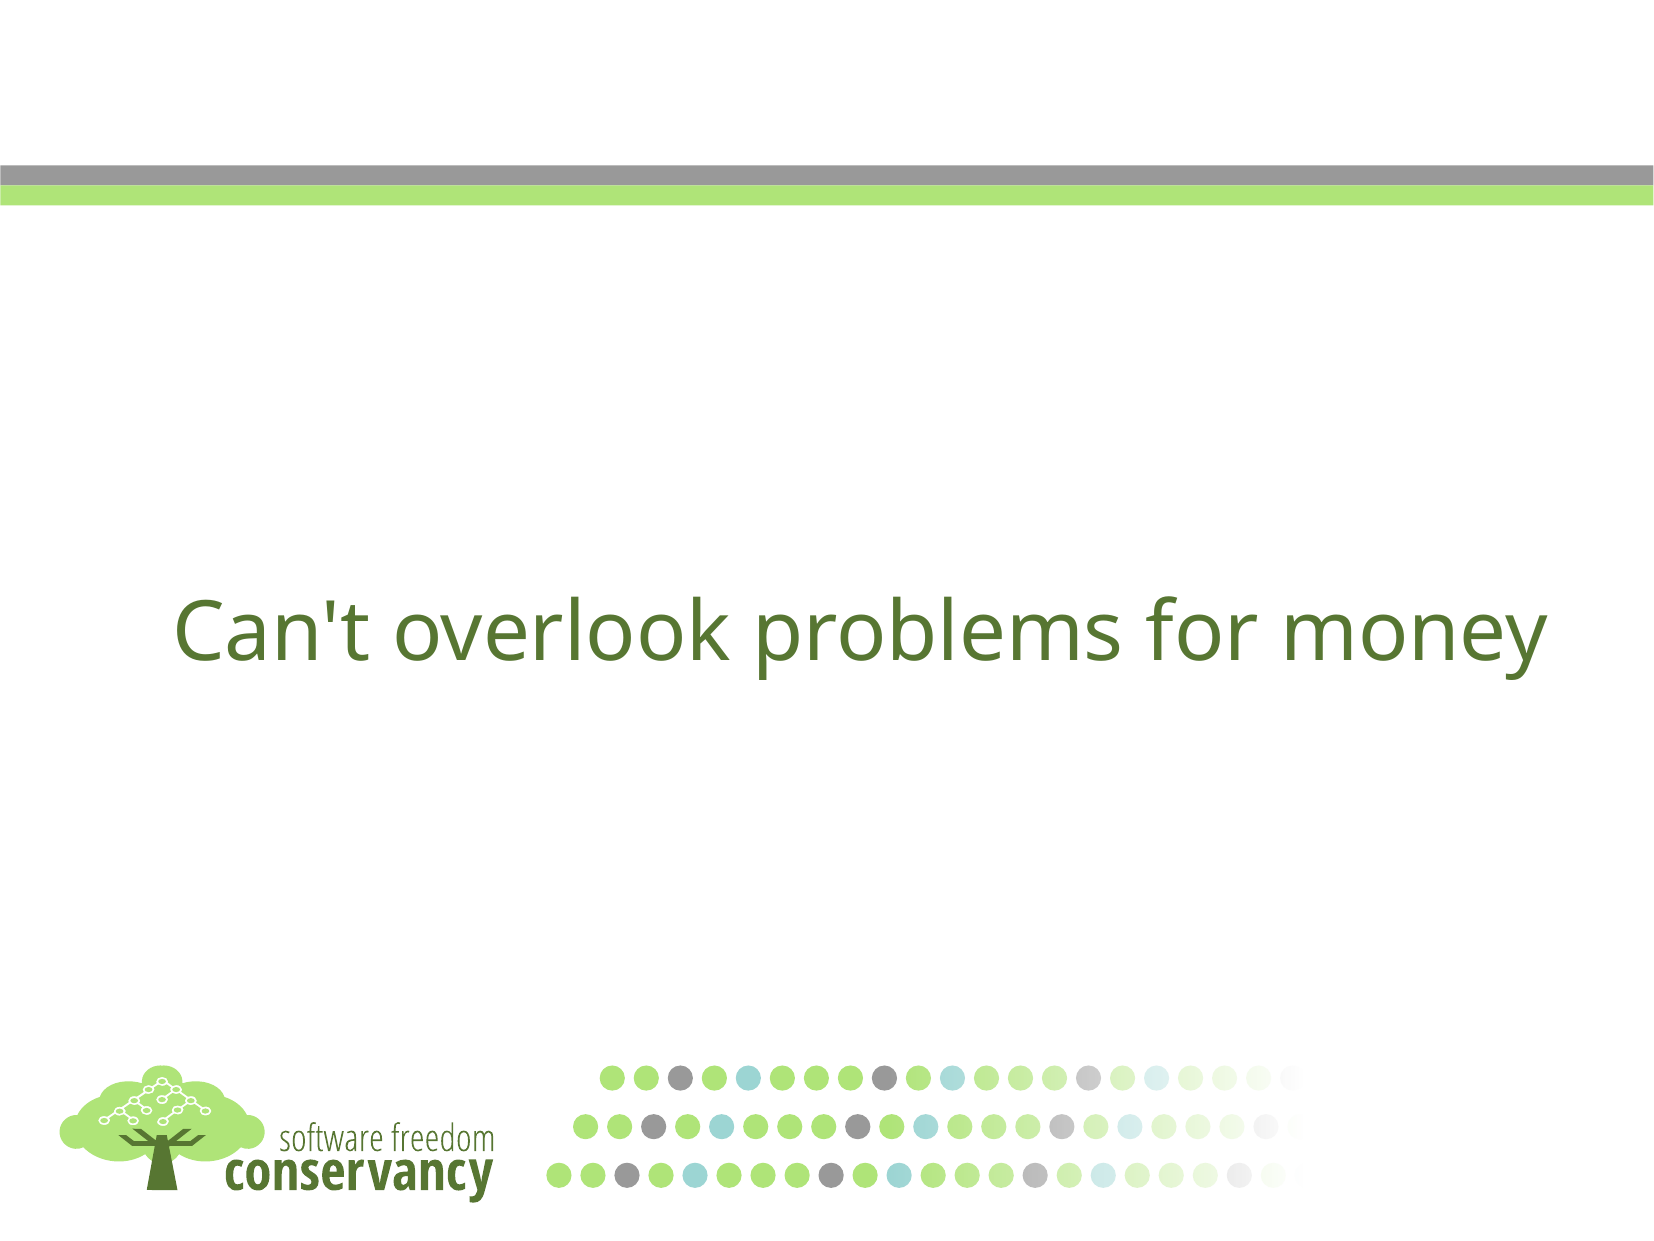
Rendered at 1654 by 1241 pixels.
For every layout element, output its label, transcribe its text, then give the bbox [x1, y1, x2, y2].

title Can't overlook problems for money [86, 525, 1606, 733]
